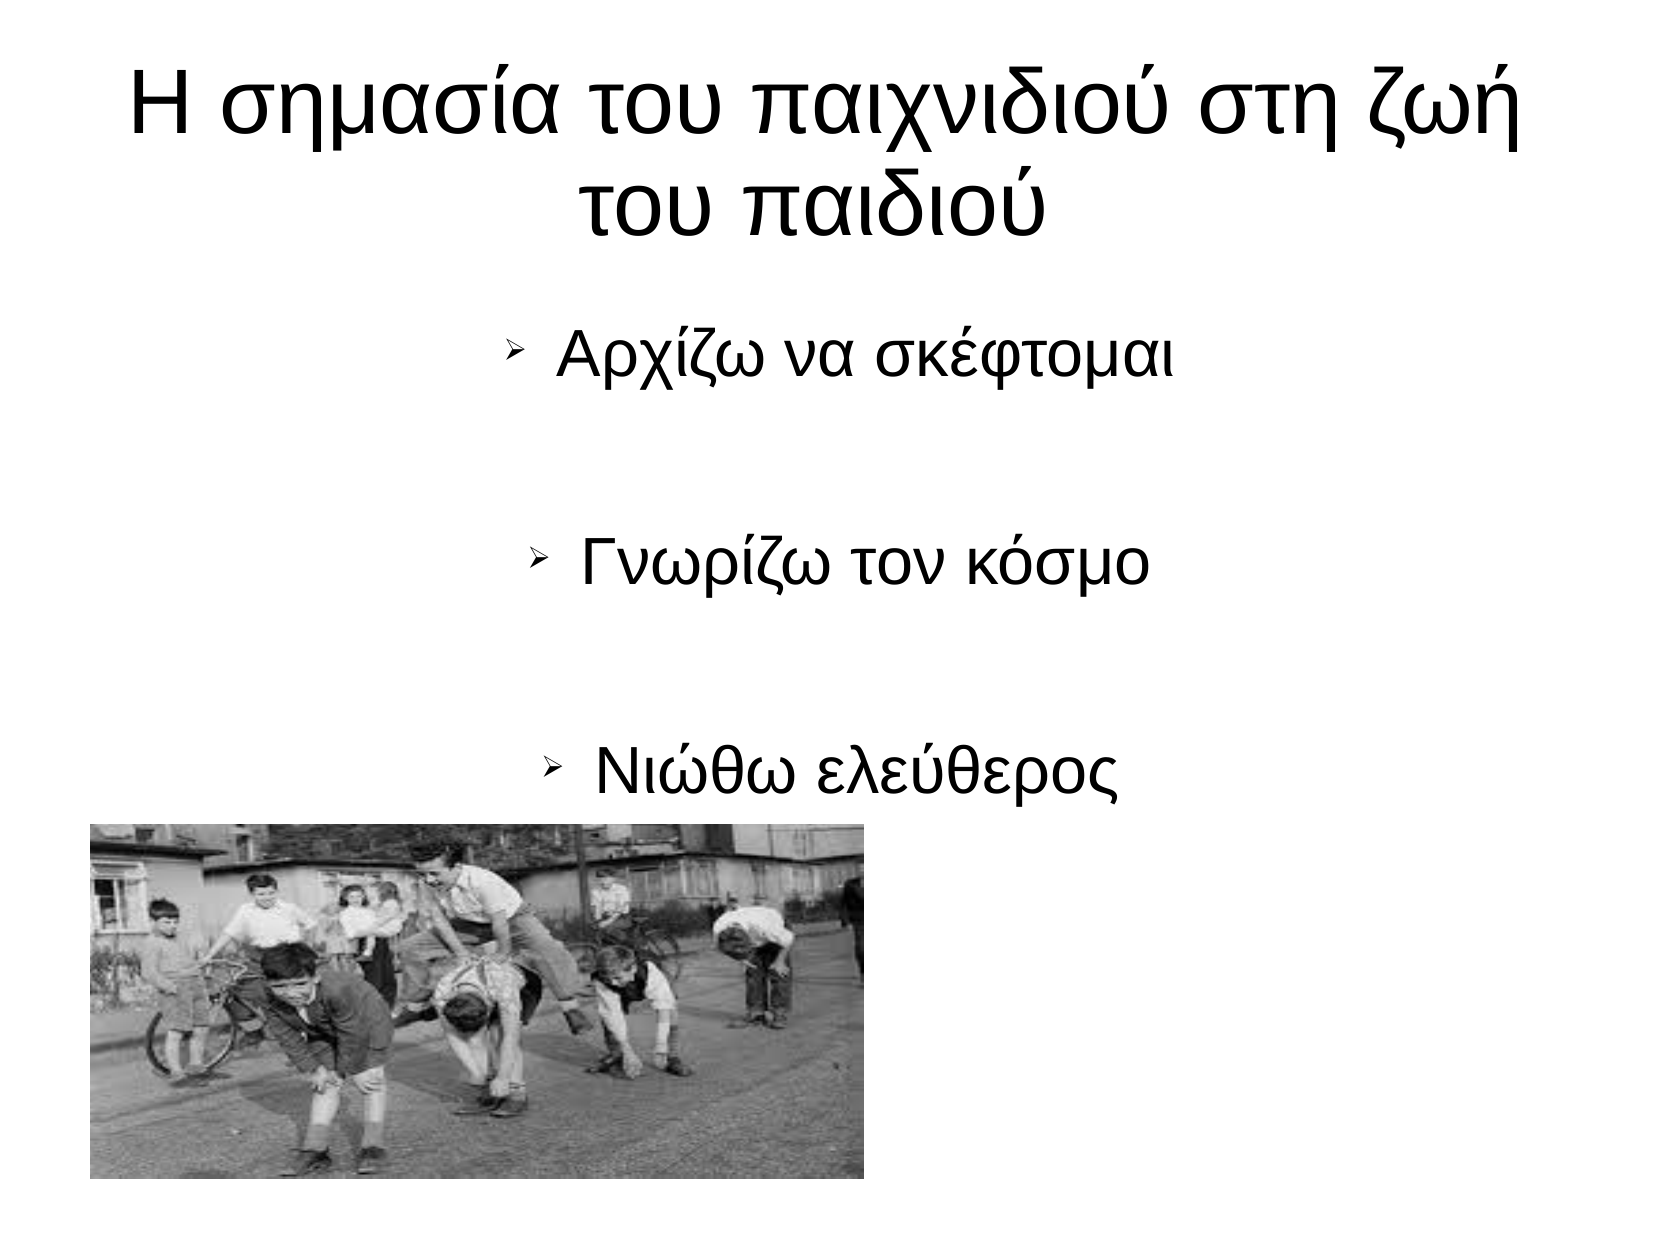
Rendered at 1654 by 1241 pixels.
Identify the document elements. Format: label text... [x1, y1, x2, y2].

picture [90, 824, 864, 1179]
title Η σημασία του παιχνιδιού στη ζωή του παιδιού [82, 49, 1571, 257]
list Αρχίζω να σκέφτομαι Γνωρίζω τον κόσμο Νιώθω ελεύθερος [86, 315, 1576, 1036]
